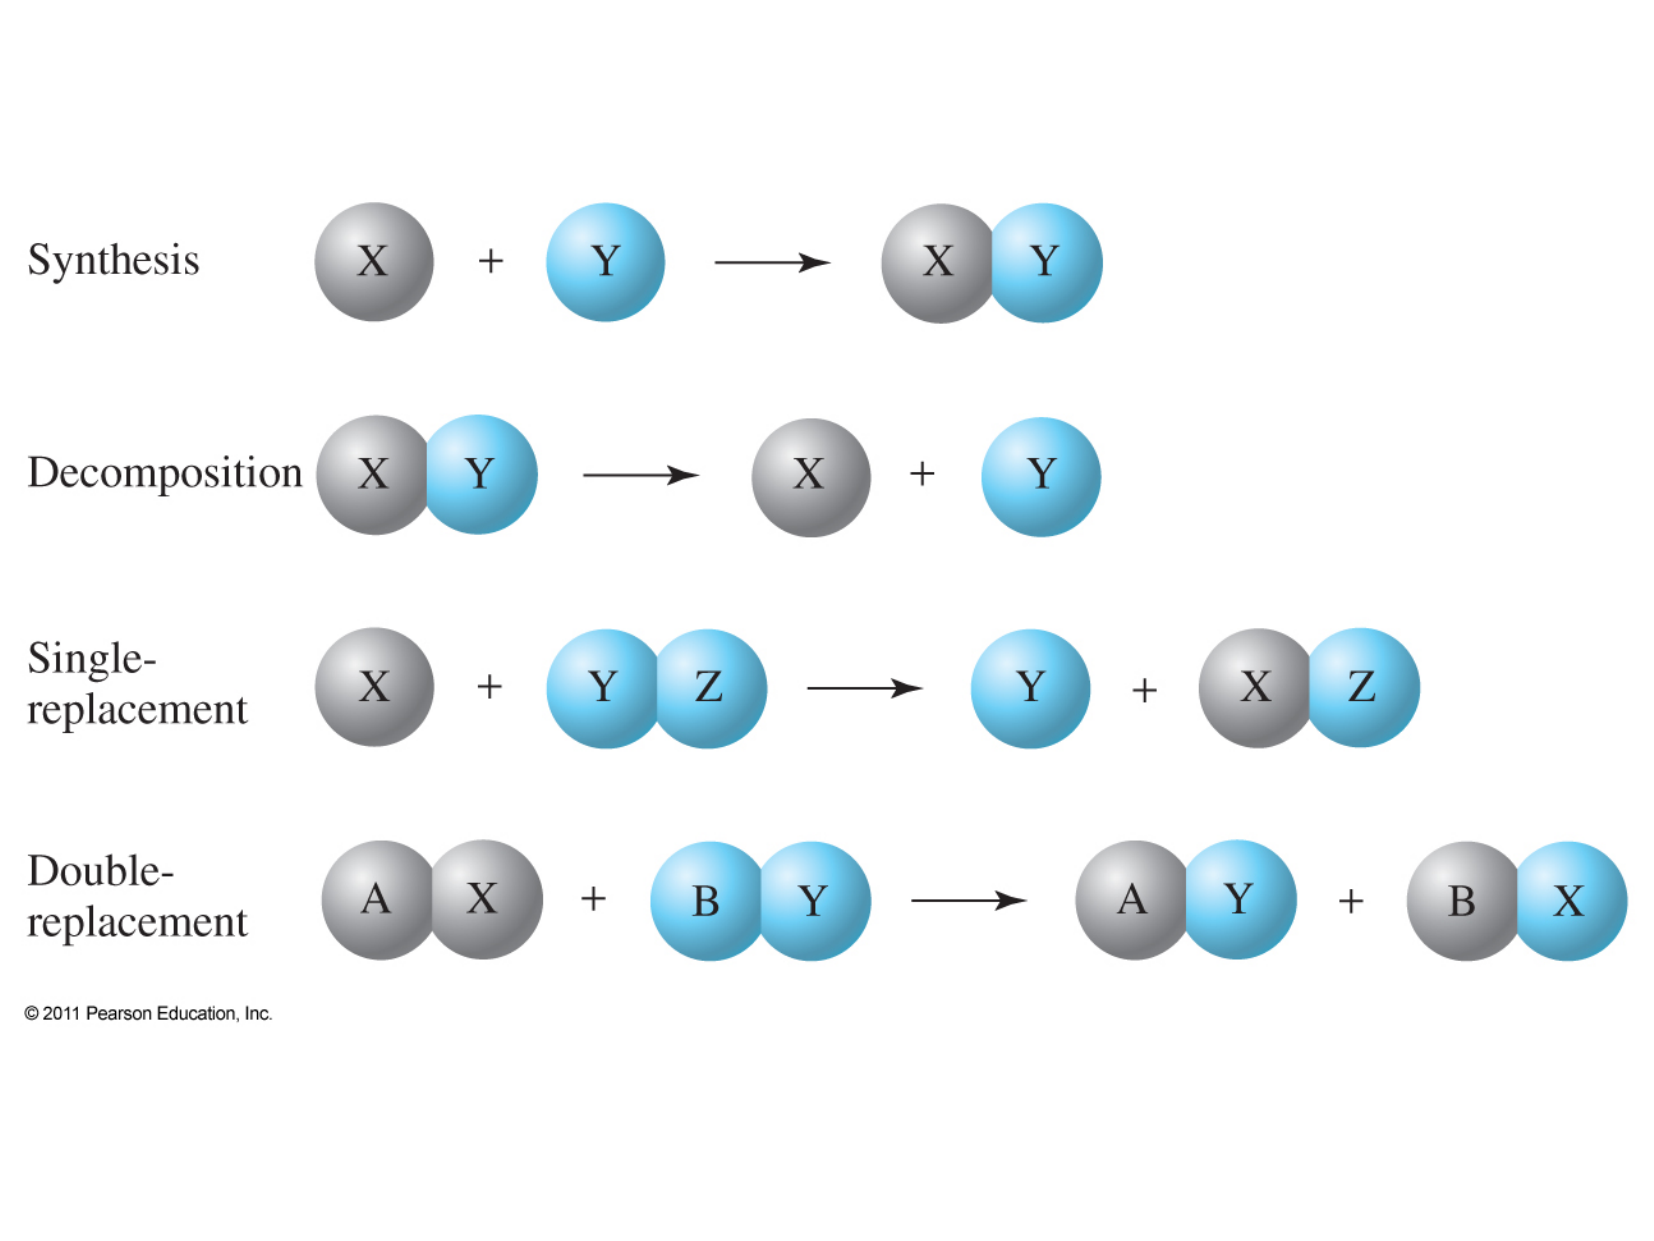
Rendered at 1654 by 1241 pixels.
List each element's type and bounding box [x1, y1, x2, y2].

picture [0, 178, 1654, 1062]
